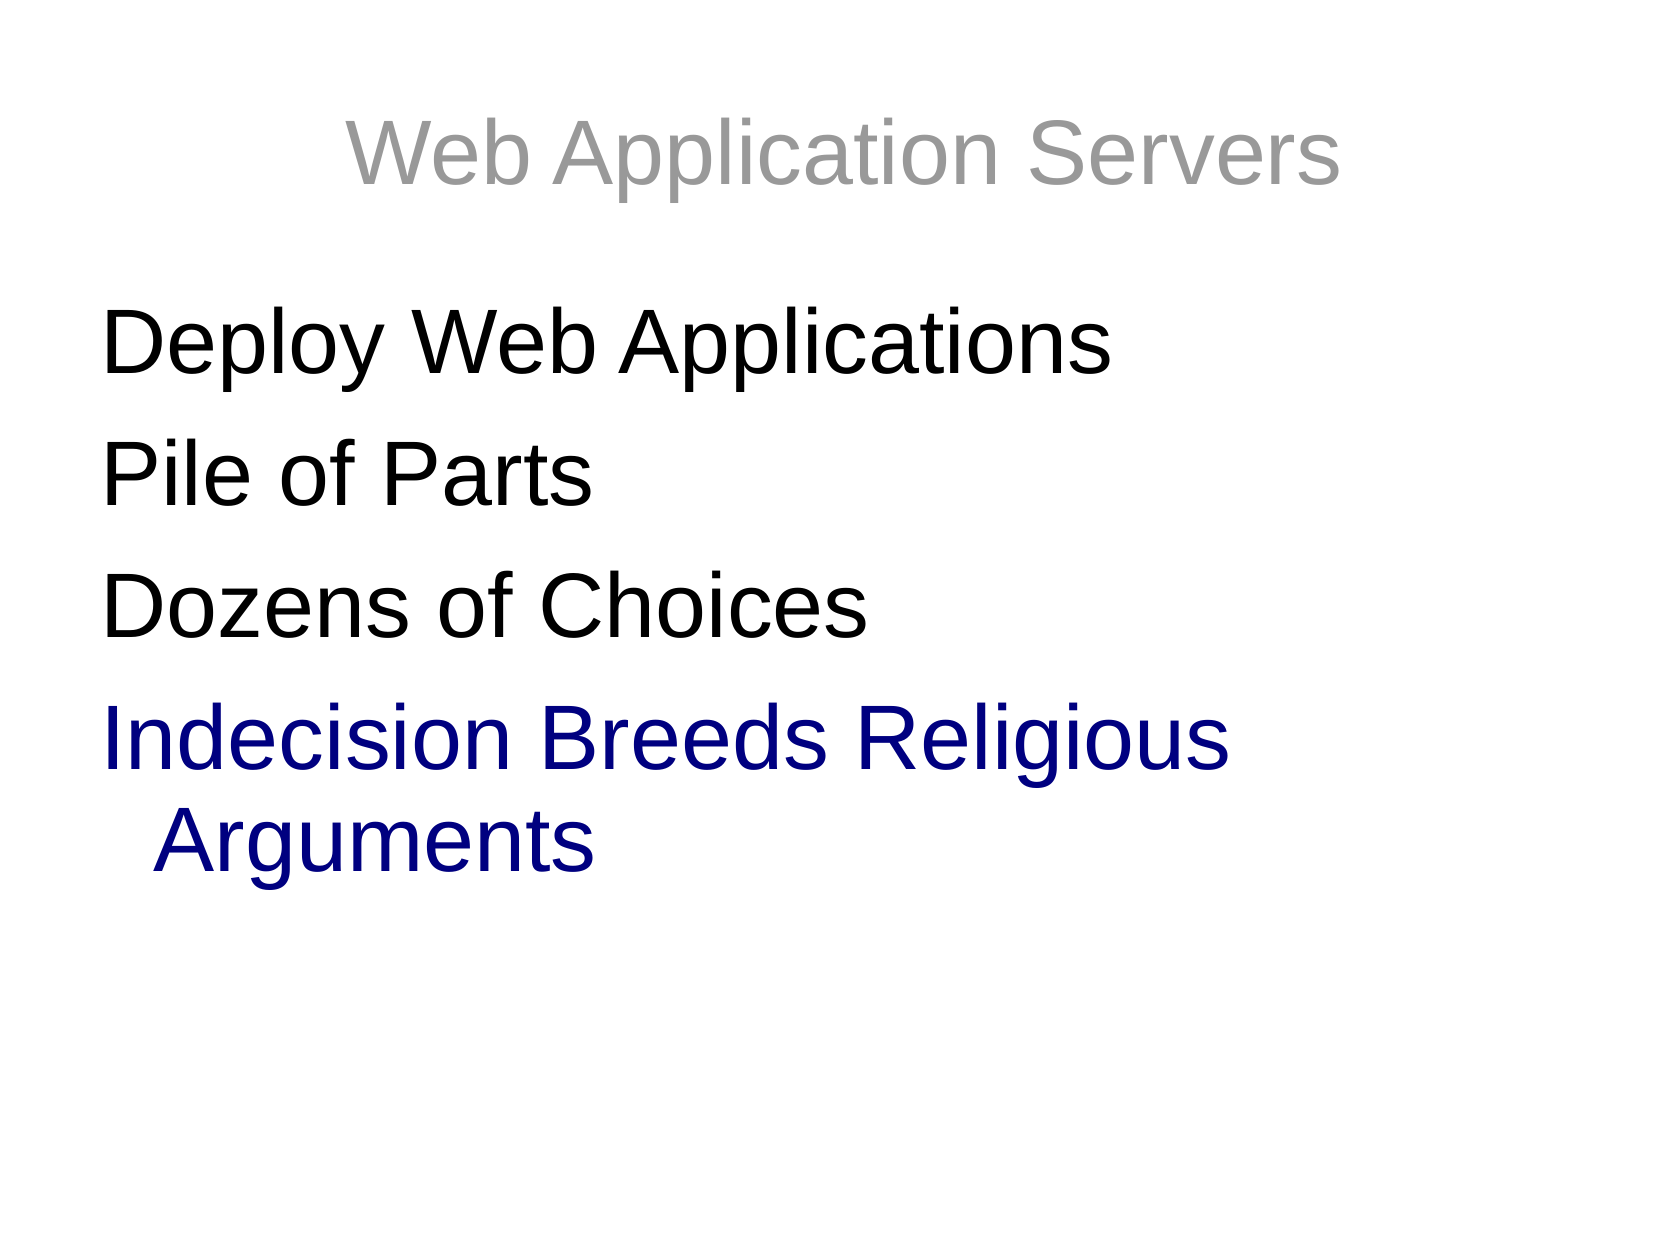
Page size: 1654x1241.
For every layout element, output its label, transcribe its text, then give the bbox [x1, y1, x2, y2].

list Deploy Web Applications Pile of Parts Dozens of Choices Indecision Breeds Religious Arguments [82, 290, 1571, 1094]
title Web Application Servers [82, 49, 1571, 257]
